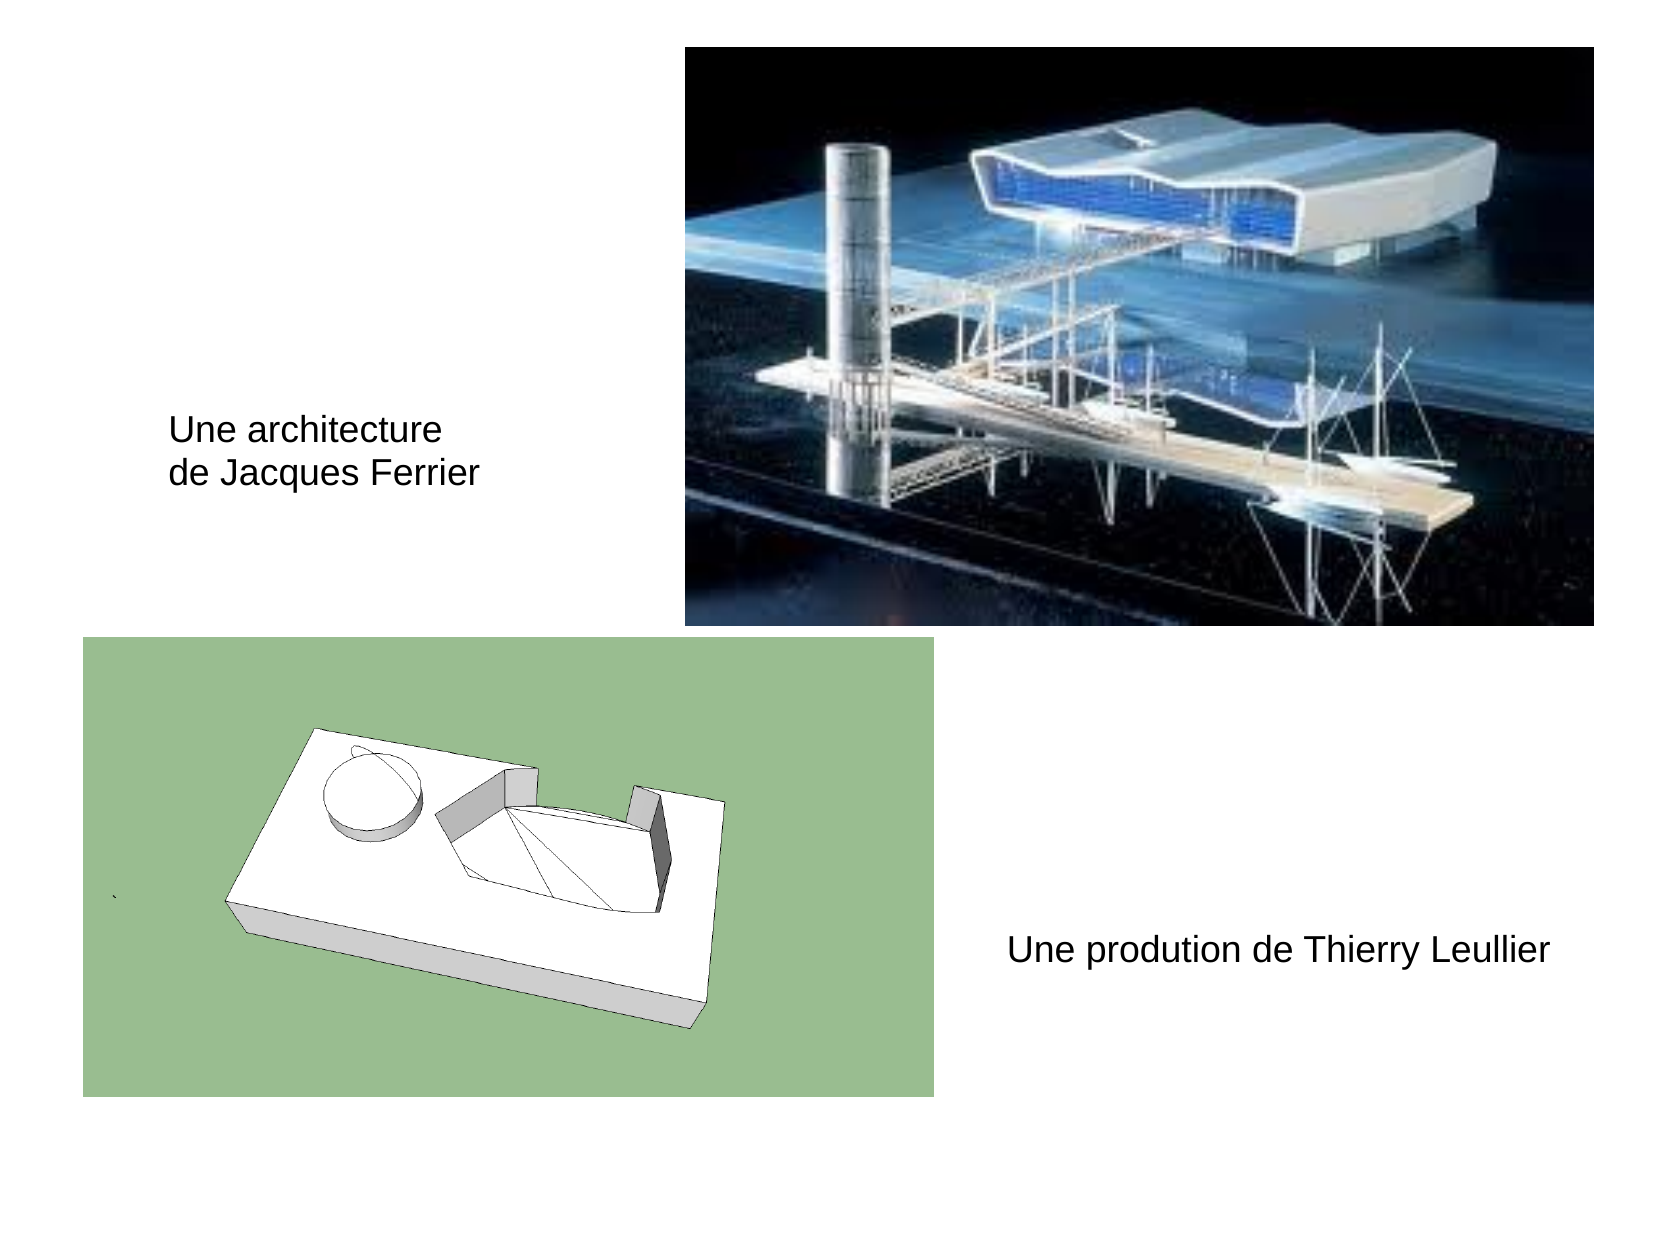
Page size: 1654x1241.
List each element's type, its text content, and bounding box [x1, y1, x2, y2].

text_box Une prodution de Thierry Leullier [992, 921, 1566, 979]
text_box Une architecture de Jacques Ferrier [153, 401, 496, 501]
picture [83, 637, 934, 1097]
picture [685, 47, 1594, 626]
